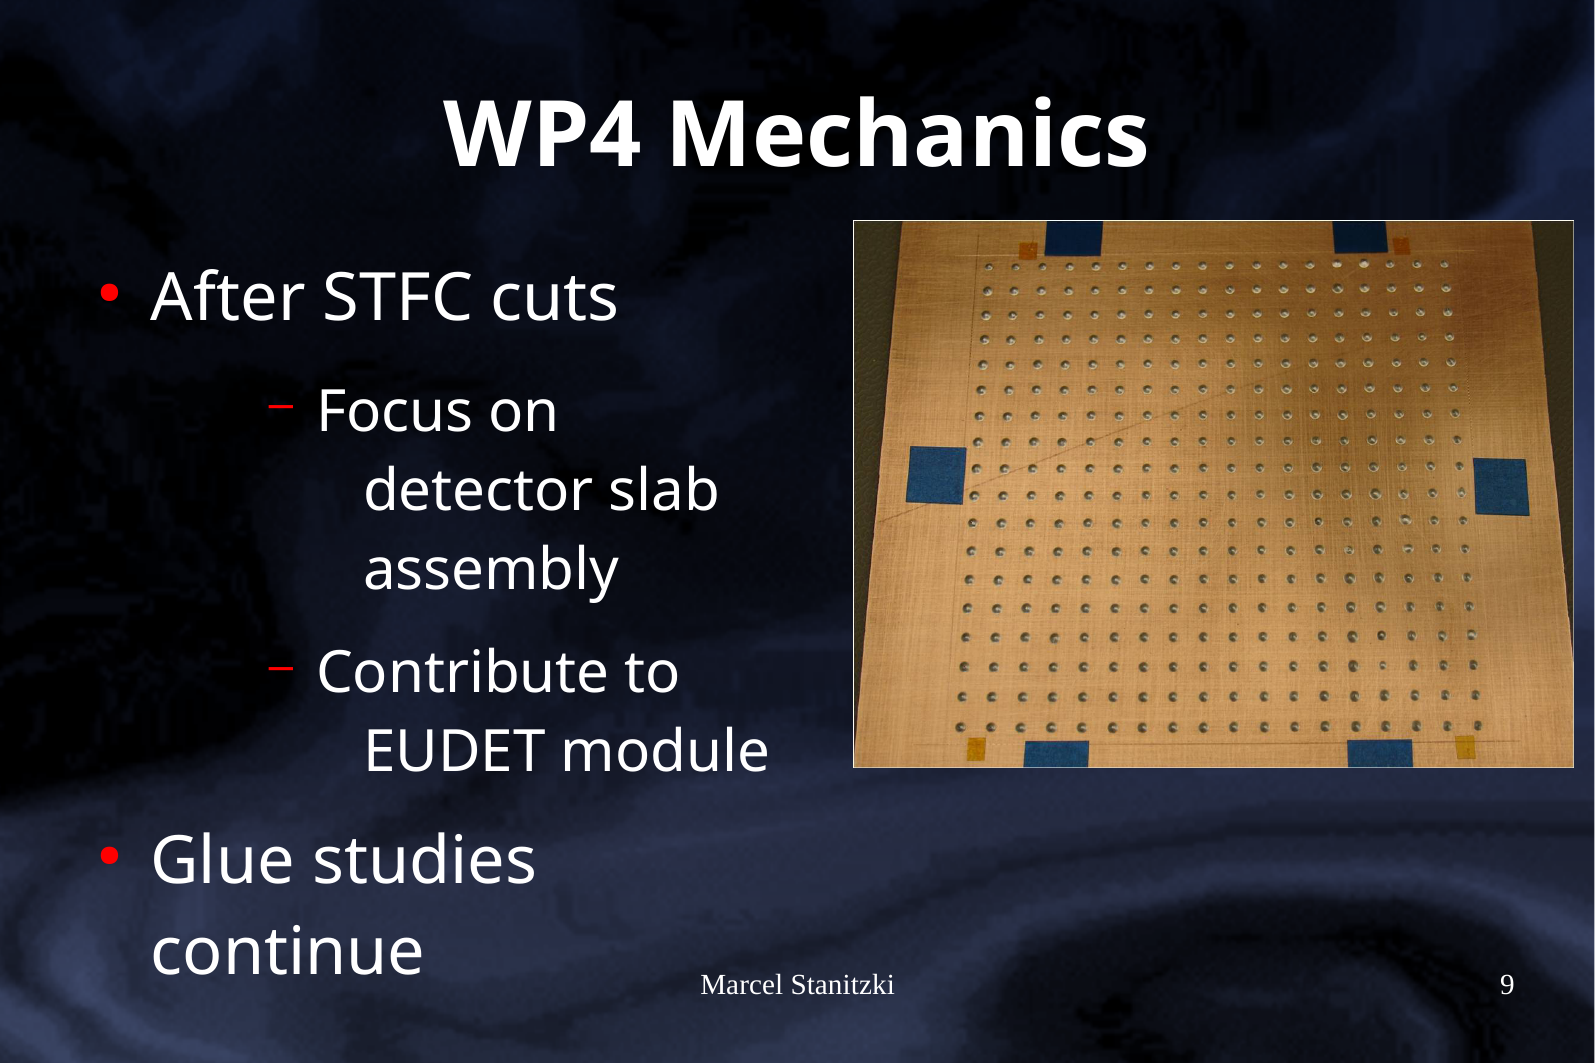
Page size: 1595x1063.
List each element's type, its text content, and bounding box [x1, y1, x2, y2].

title WP4 Mechanics [79, 42, 1515, 220]
picture [0, 0, 1595, 1063]
list After STFC cuts Focus on detector slab assembly Contribute to EUDET module Glue studies continue [79, 248, 780, 936]
